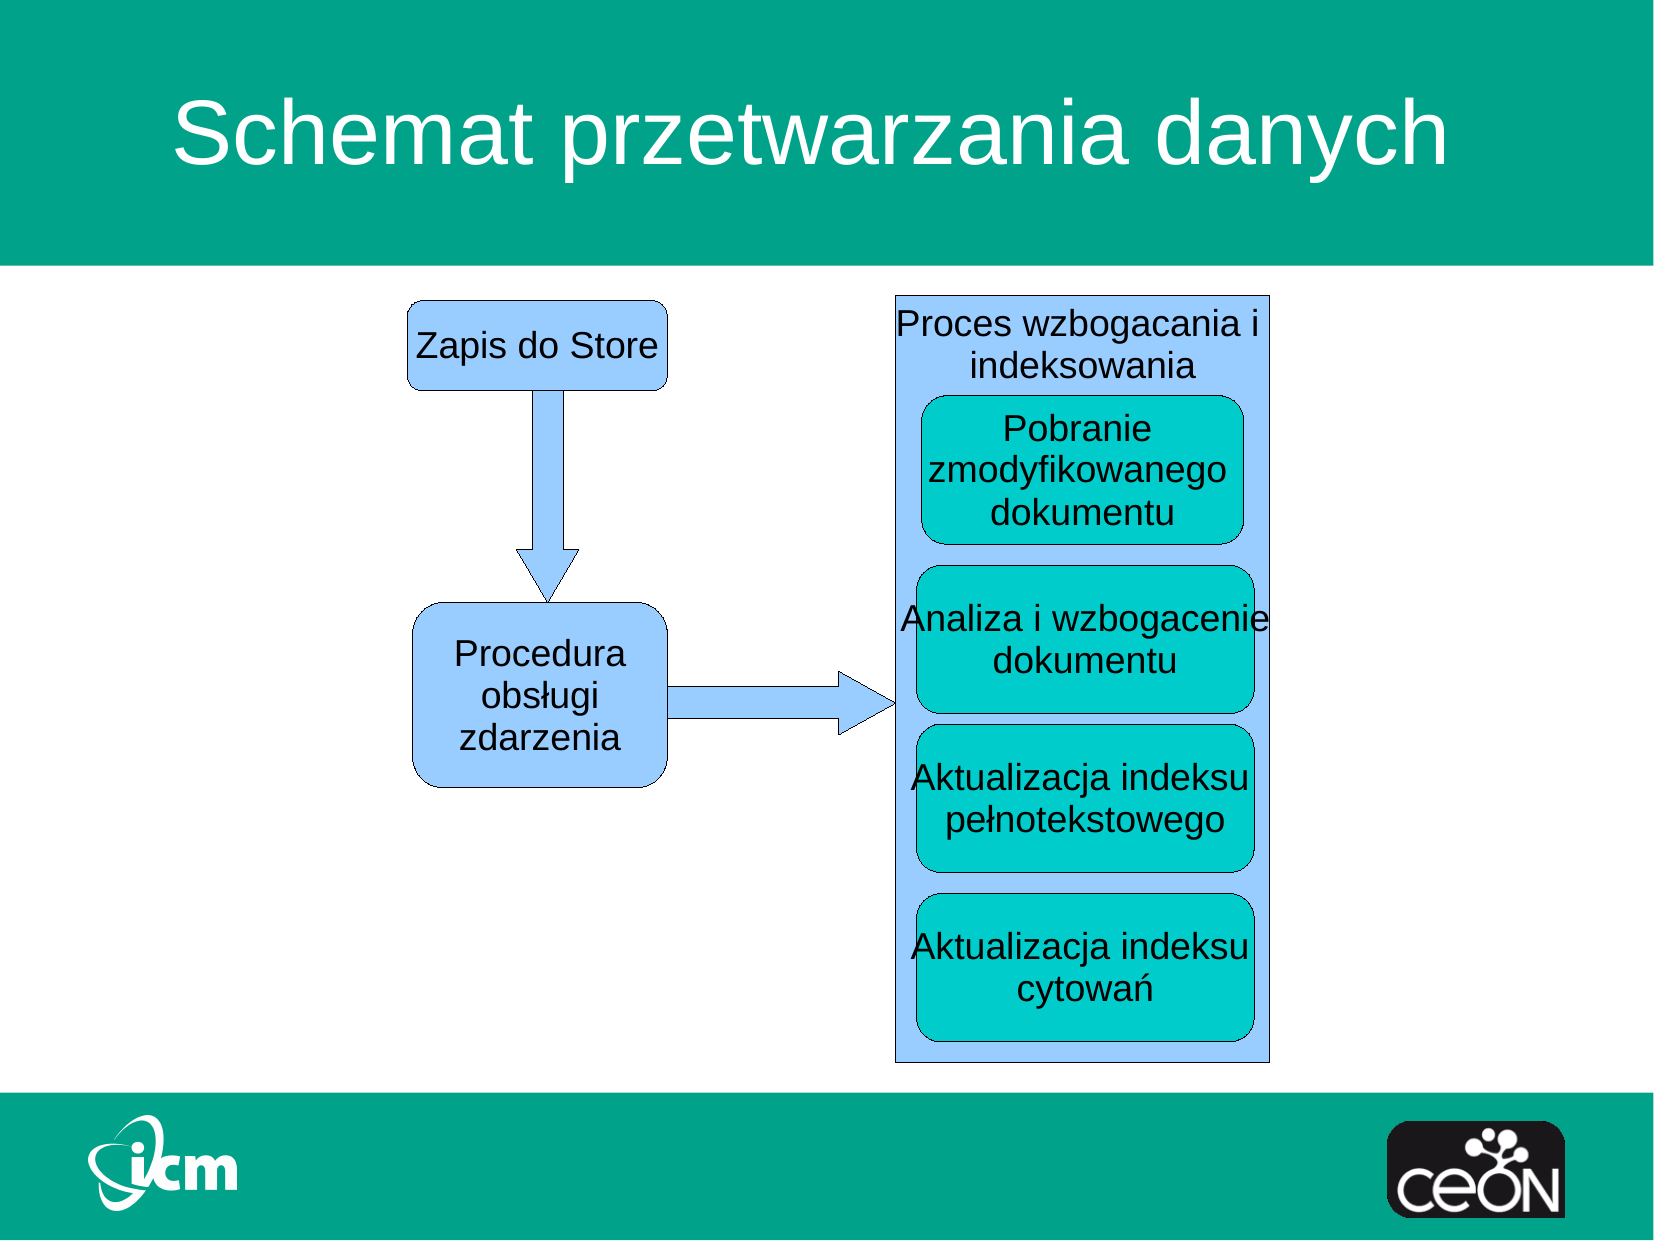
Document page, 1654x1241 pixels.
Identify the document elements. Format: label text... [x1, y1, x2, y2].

text_box [516, 390, 579, 603]
picture [1387, 1121, 1565, 1218]
list [82, 290, 1571, 1109]
title Schemat przetwarzania danych [59, 29, 1565, 237]
text_box Procedura obsługi zdarzenia [412, 602, 668, 788]
text_box Aktualizacja indeksu pełnotekstowego [916, 724, 1255, 873]
text_box Zapis do Store [407, 300, 668, 391]
text_box Aktualizacja indeksu cytowań [916, 893, 1255, 1042]
text_box Pobranie zmodyfikowanego dokumentu [921, 395, 1244, 545]
text_box [667, 671, 896, 735]
text_box Analiza i wzbogacenie dokumentu [916, 565, 1255, 714]
text_box Proces wzbogacania i indeksowania [895, 295, 1270, 1063]
picture [88, 1115, 237, 1211]
